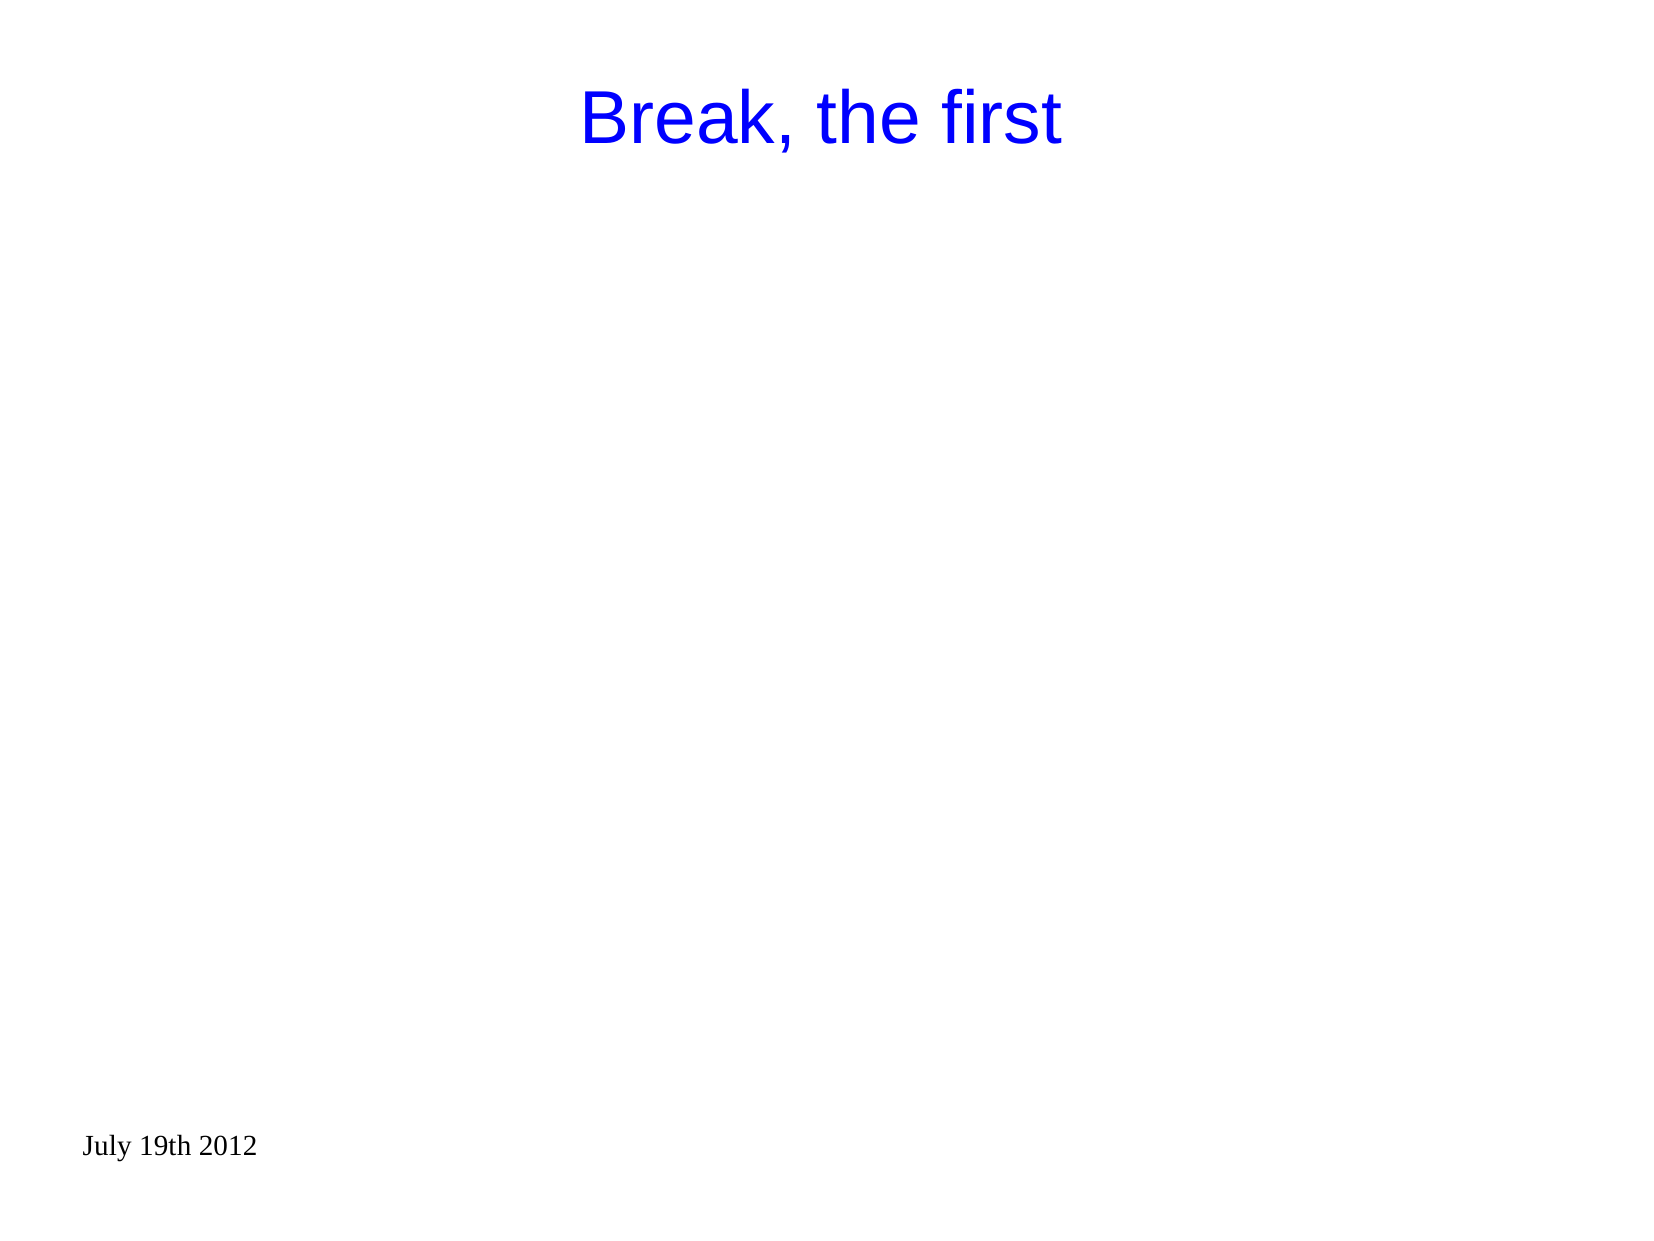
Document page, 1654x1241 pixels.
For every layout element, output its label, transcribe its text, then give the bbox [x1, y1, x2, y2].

title Break, the first [76, 58, 1565, 178]
